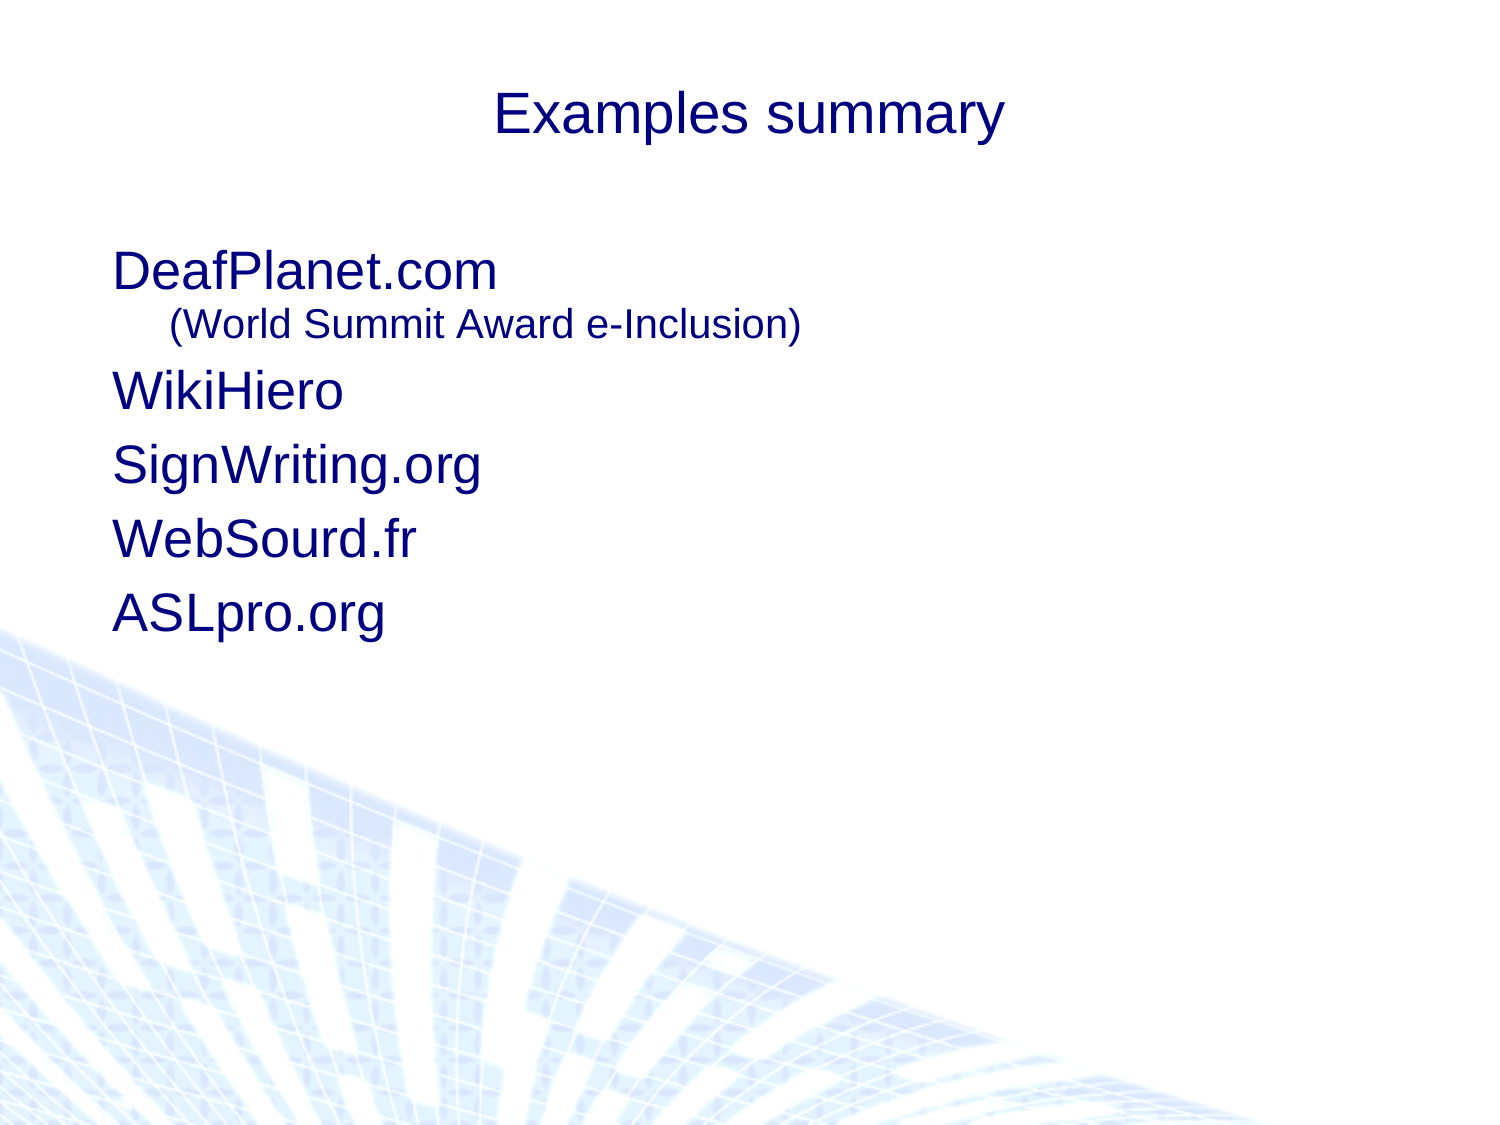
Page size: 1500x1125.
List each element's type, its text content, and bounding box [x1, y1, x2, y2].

list DeafPlanet.com (World Summit Award e-Inclusion) WikiHiero SignWriting.org WebSourd.fr ASLpro.org [112, 240, 1388, 1034]
picture [0, 600, 1306, 1125]
title Examples summary [112, 19, 1388, 207]
